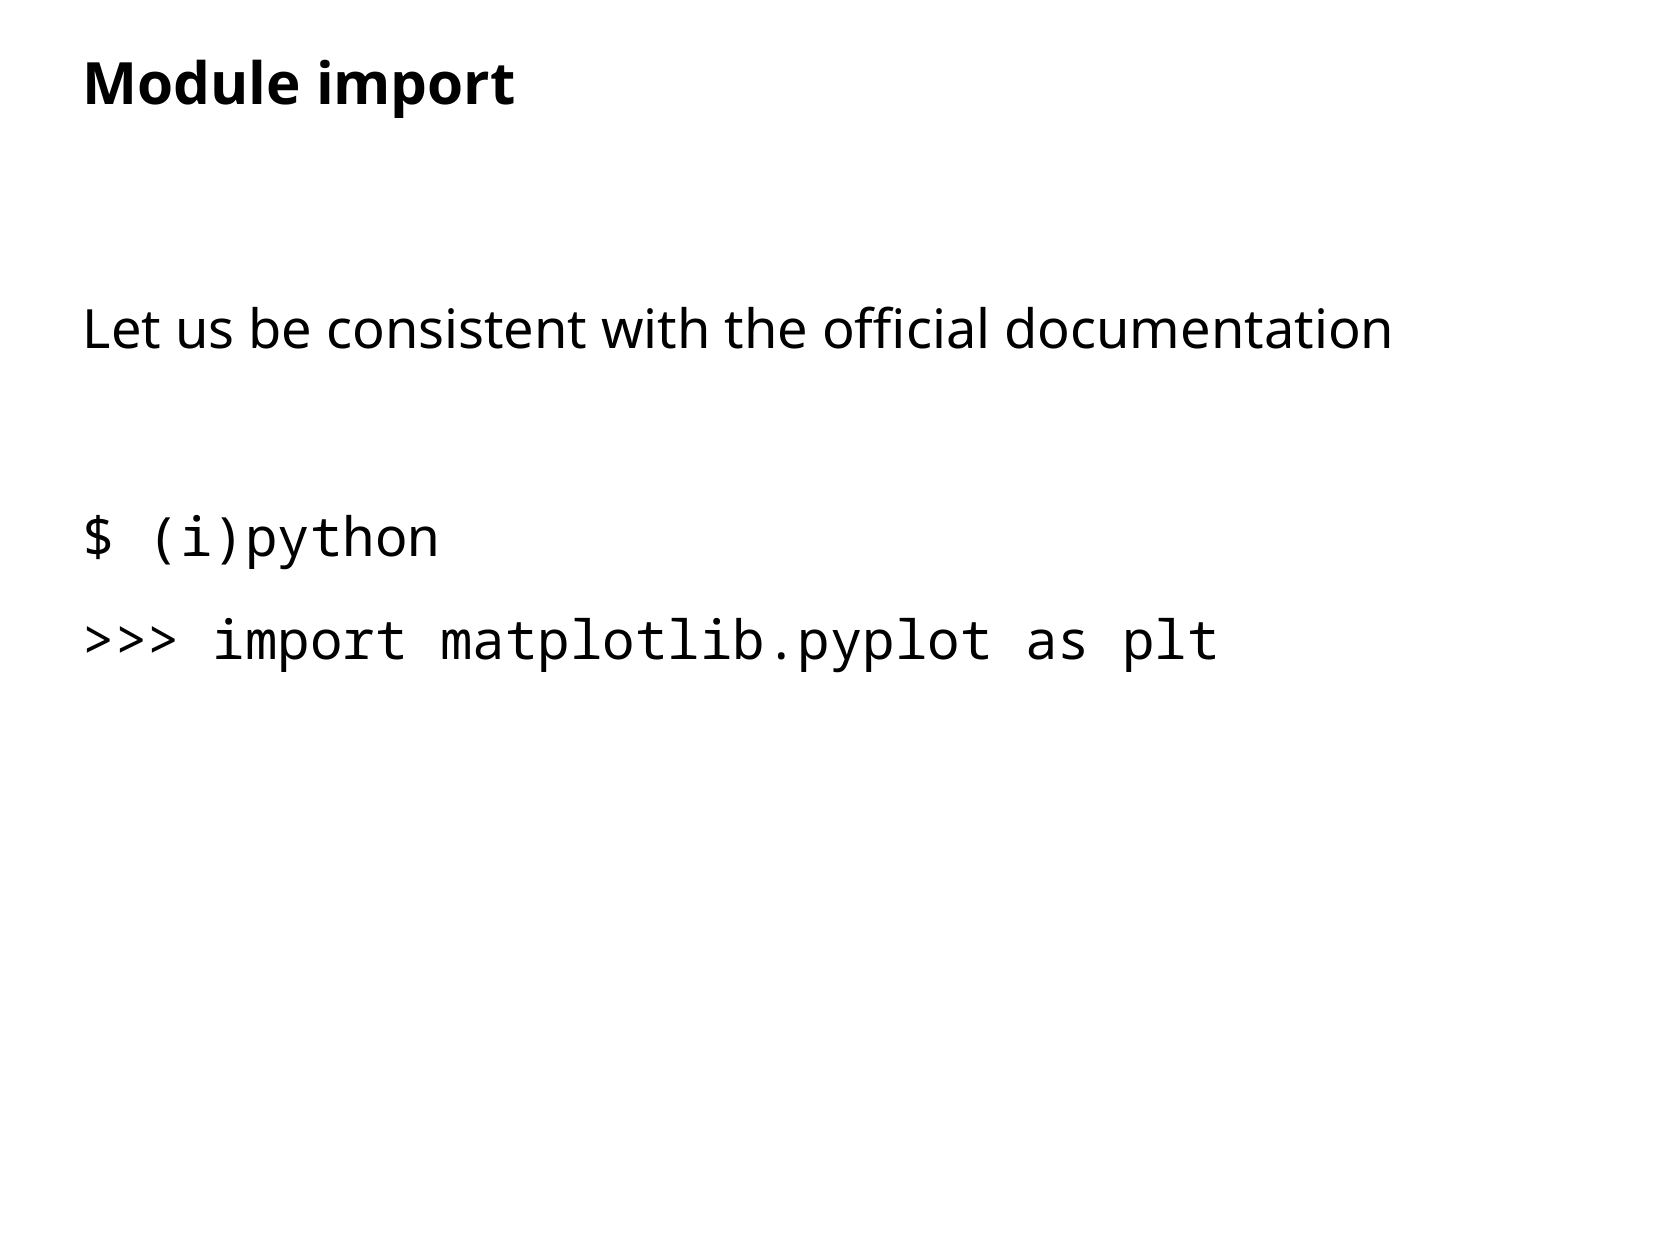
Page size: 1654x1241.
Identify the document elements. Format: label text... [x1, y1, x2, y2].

title Module import [82, 0, 1571, 179]
list Let us be consistent with the official documentation $ (i)python >>> import matplotlib.pyplot as plt [82, 187, 1571, 1133]
